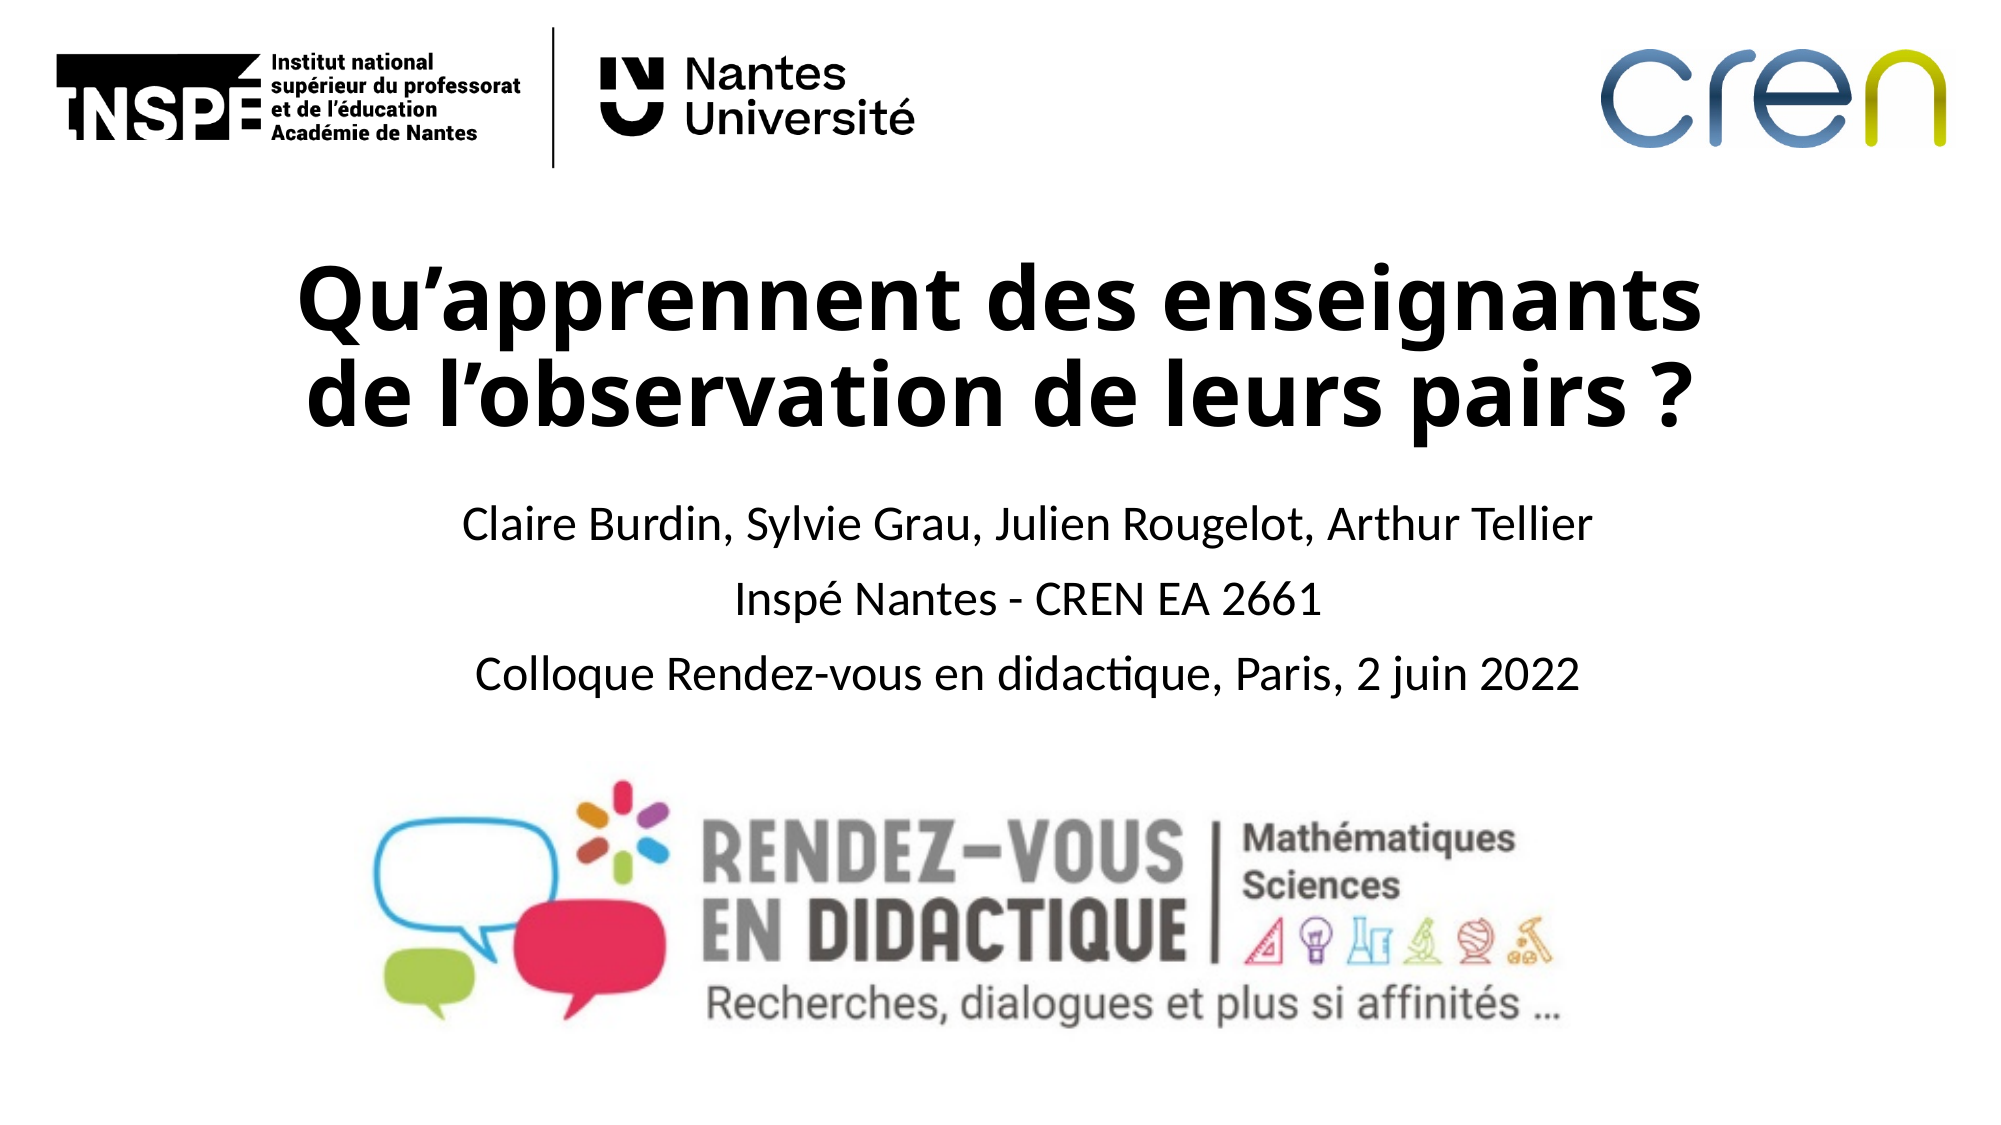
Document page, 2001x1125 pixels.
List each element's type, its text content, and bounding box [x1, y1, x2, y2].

picture [13, 0, 979, 214]
picture [1601, 49, 1956, 148]
subtitle Claire Burdin, Sylvie Grau, Julien Rougelot, Arthur Tellier Inspé Nantes - CREN EA 2661 Colloque Rendez-vous en didactique, Paris, 2 juin 2022 [278, 490, 1779, 762]
picture [354, 761, 1602, 1052]
title Qu’apprennent des enseignants de l’observation de leurs pairs ? [249, 184, 1750, 454]
